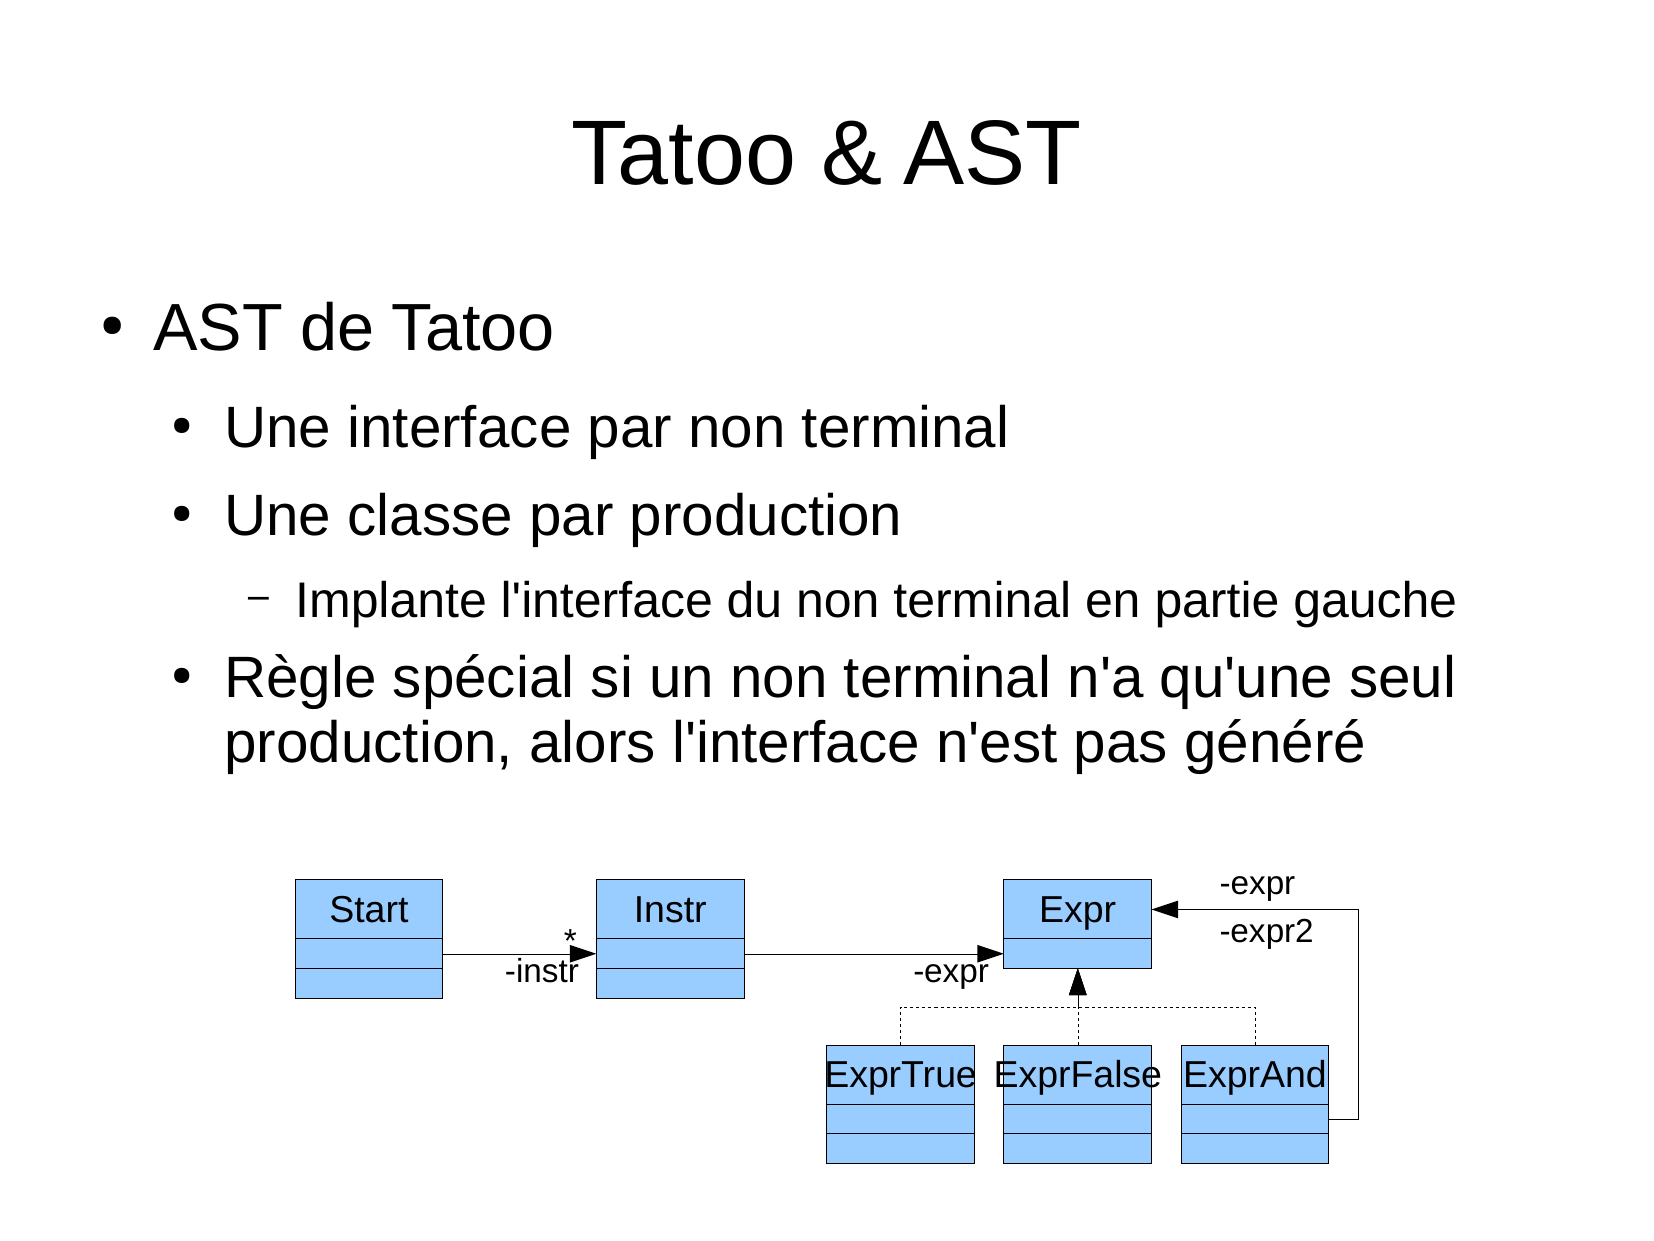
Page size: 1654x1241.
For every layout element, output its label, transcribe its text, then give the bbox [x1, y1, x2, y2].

text_box -expr2 [1204, 904, 1329, 957]
text_box ExprFalse [1003, 1045, 1152, 1104]
text_box [295, 938, 443, 999]
text_box Start [295, 879, 443, 938]
list AST de Tatoo Une interface par non terminal Une classe par production Implante l'interface du non terminal en partie gauche Règle spécial si un non terminal n'a qu'une seul production, alors l'interface n'est pas généré [82, 290, 1571, 1094]
text_box * [549, 915, 592, 968]
title Tatoo & AST [82, 56, 1571, 250]
text_box [1181, 1104, 1329, 1164]
text_box ExprAnd [1181, 1045, 1329, 1104]
text_box ExprTrue [826, 1045, 975, 1104]
text_box -expr [898, 944, 1004, 997]
text_box [1003, 938, 1152, 969]
text_box -instr [490, 944, 594, 997]
text_box [826, 1104, 975, 1164]
text_box Expr [1003, 879, 1152, 938]
text_box [596, 938, 745, 999]
text_box [1003, 1104, 1152, 1164]
text_box -expr [1204, 857, 1311, 904]
text_box Instr [596, 879, 745, 938]
